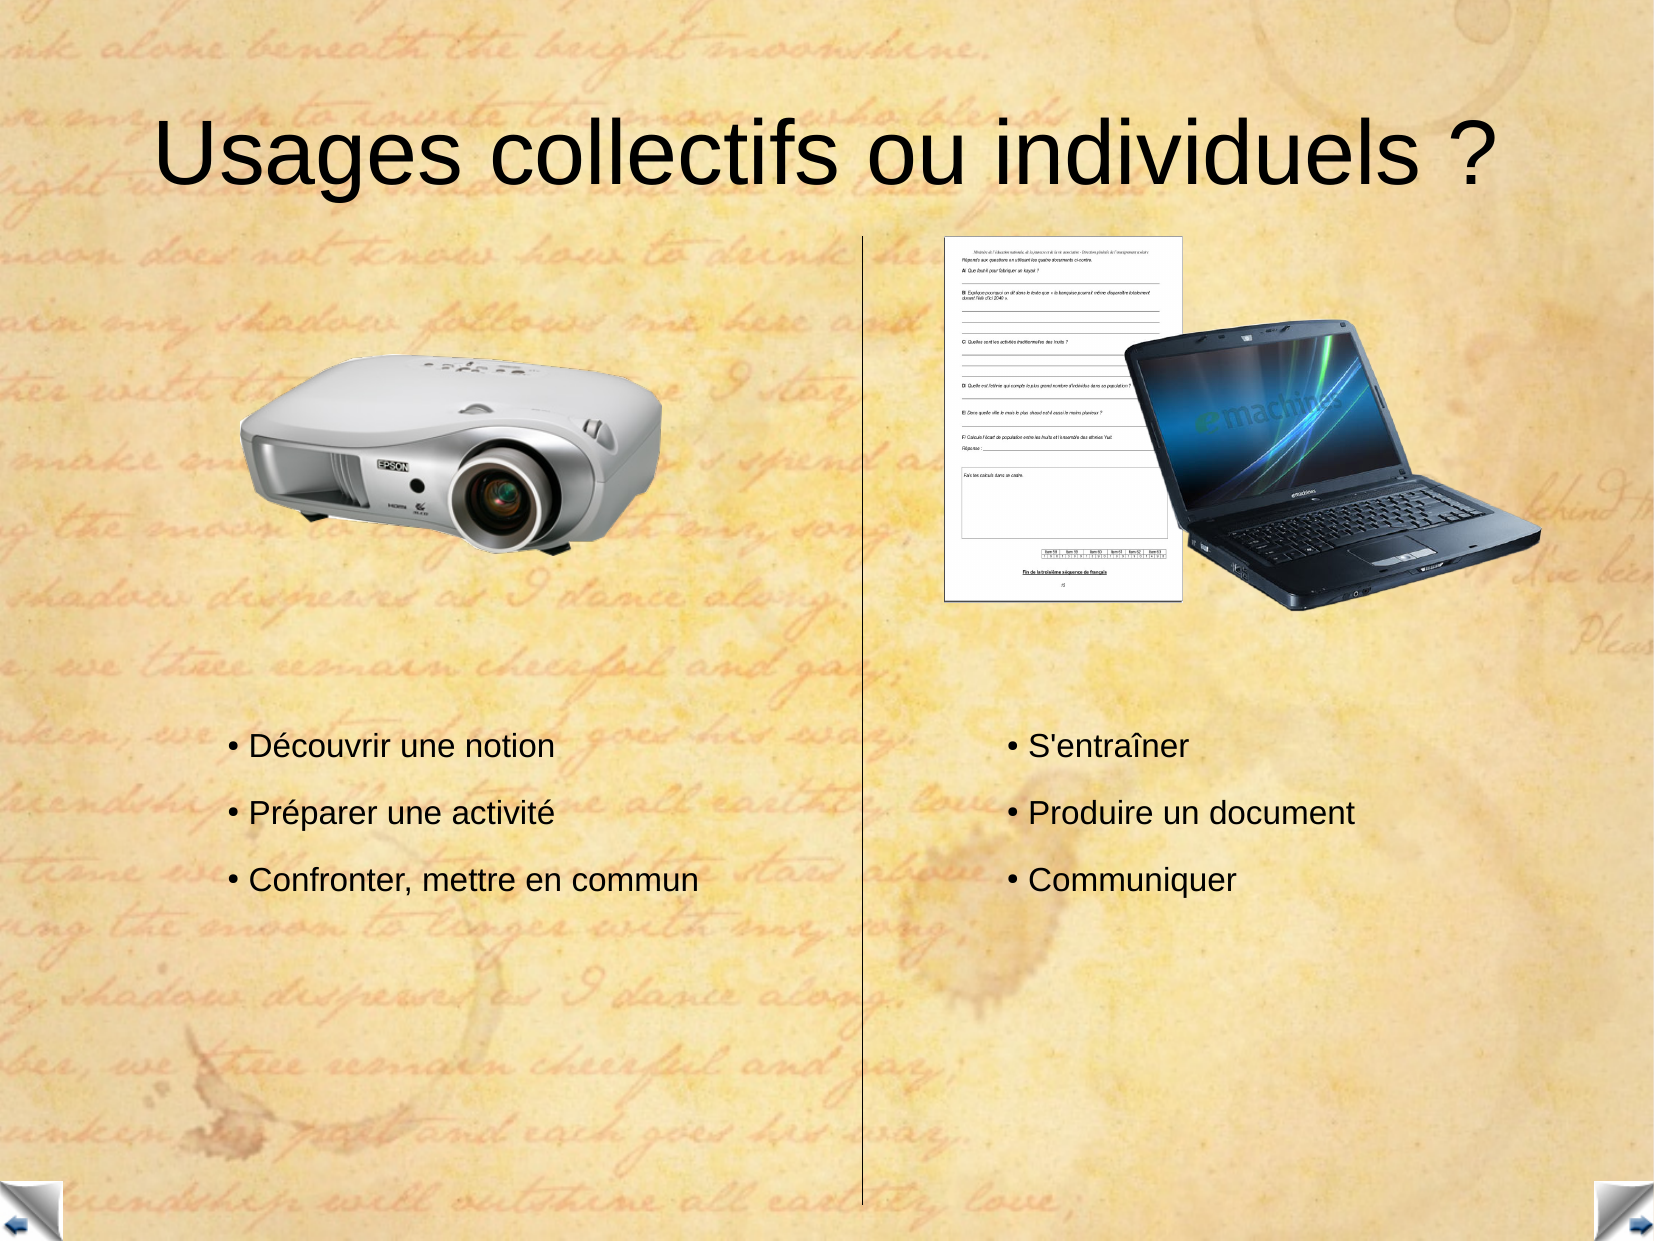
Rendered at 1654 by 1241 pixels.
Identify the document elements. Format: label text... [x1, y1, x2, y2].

title Usages collectifs ou individuels ? [82, 49, 1571, 257]
text_box S'entraîner Produire un document Communiquer [992, 720, 1571, 906]
text_box Découvrir une notion Préparer une activité Confronter, mettre en commun [212, 720, 792, 906]
picture [0, 0, 1654, 1241]
